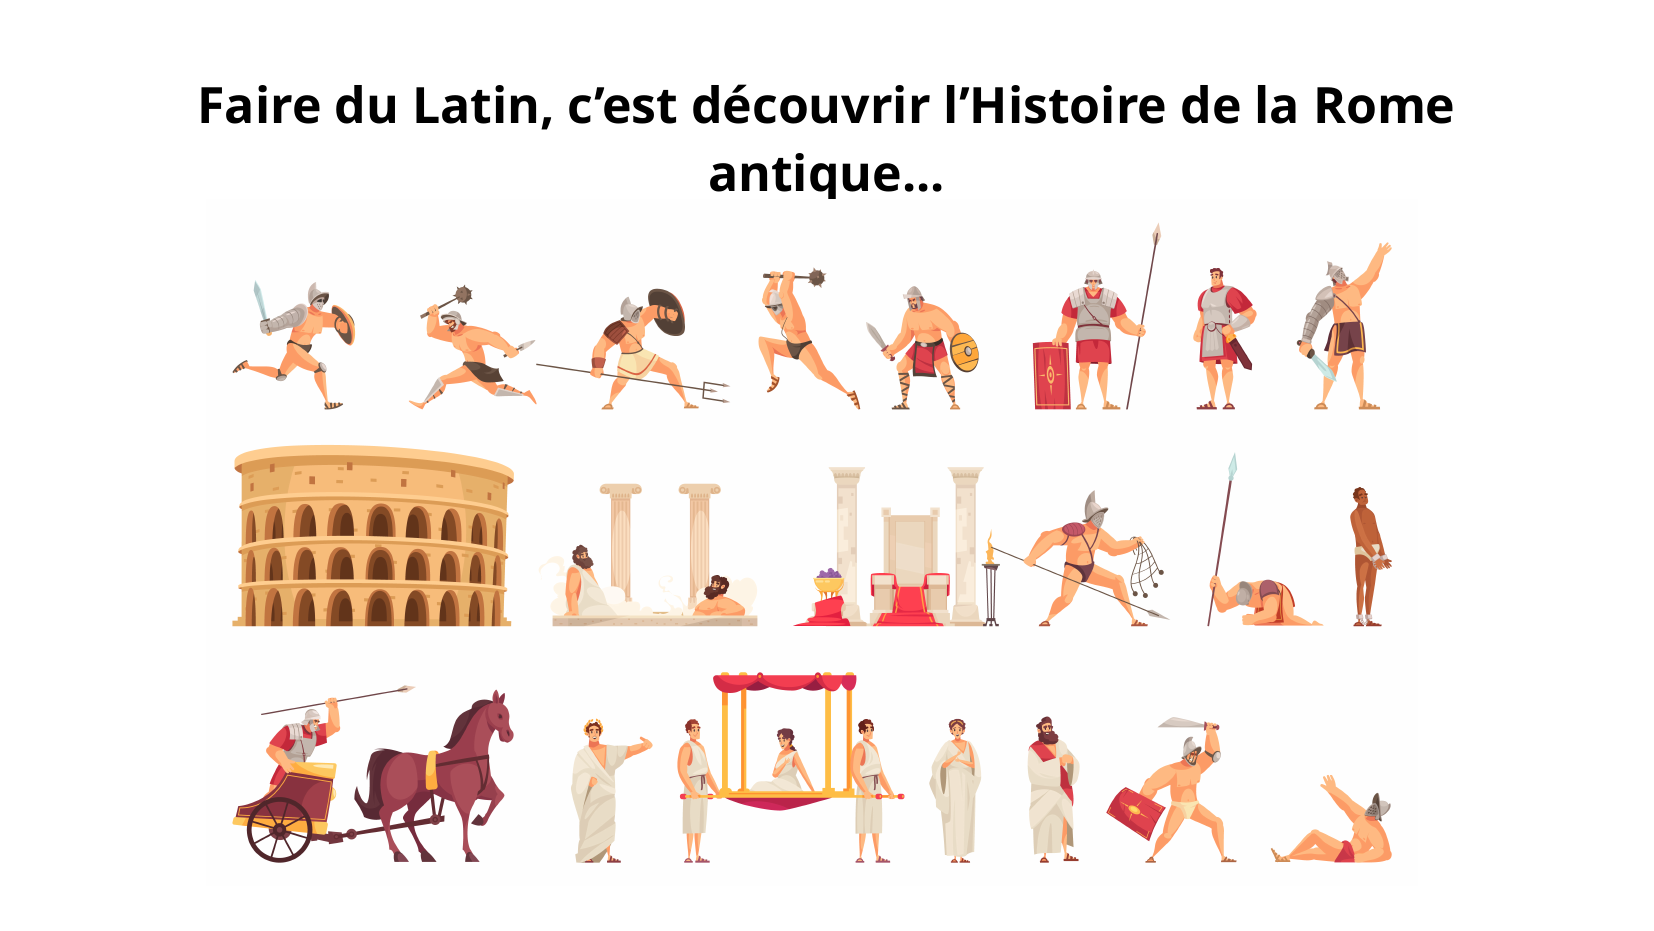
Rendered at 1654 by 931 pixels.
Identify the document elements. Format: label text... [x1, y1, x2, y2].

title Faire du Latin, c’est découvrir l’Histoire de la Rome antique... [88, 67, 1565, 210]
picture [206, 199, 1418, 886]
